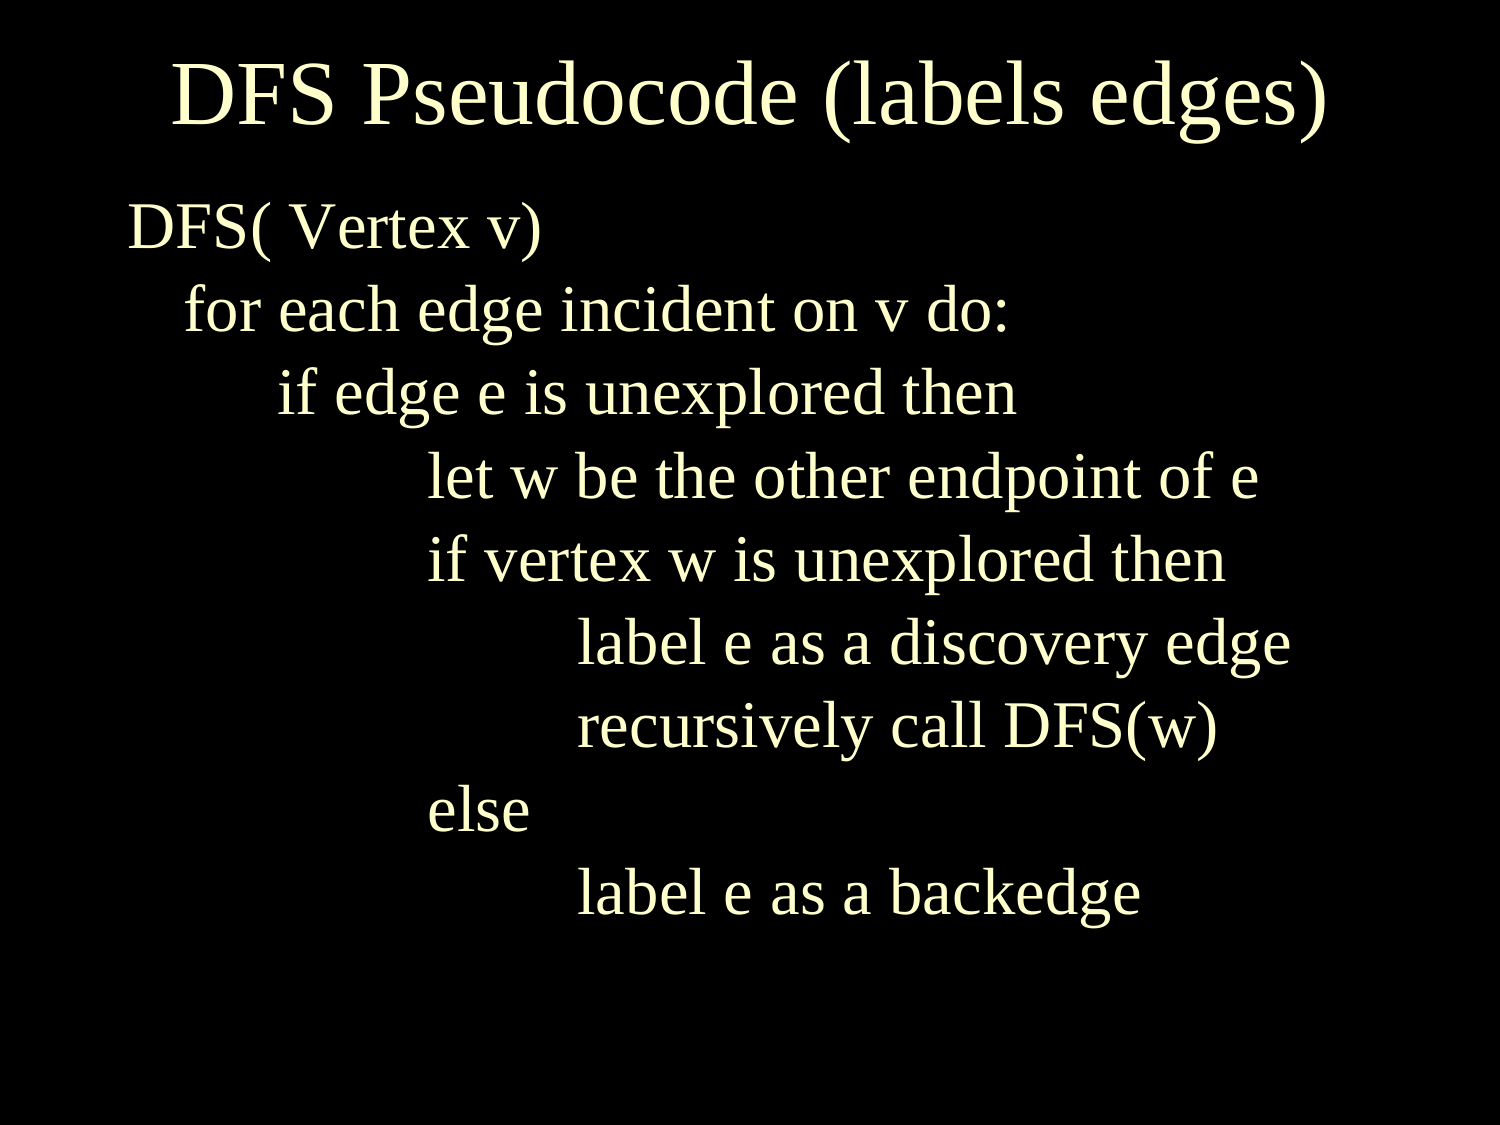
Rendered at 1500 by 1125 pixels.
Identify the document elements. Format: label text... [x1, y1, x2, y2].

title DFS Pseudocode (labels edges) [22, 35, 1480, 153]
list DFS( Vertex v) for each edge incident on v do: if edge e is unexplored then let w be the other endpoint of e if vertex w is unexplored then label e as a discovery edge recursively call DFS(w) else label e as a backedge [112, 187, 1482, 1026]
